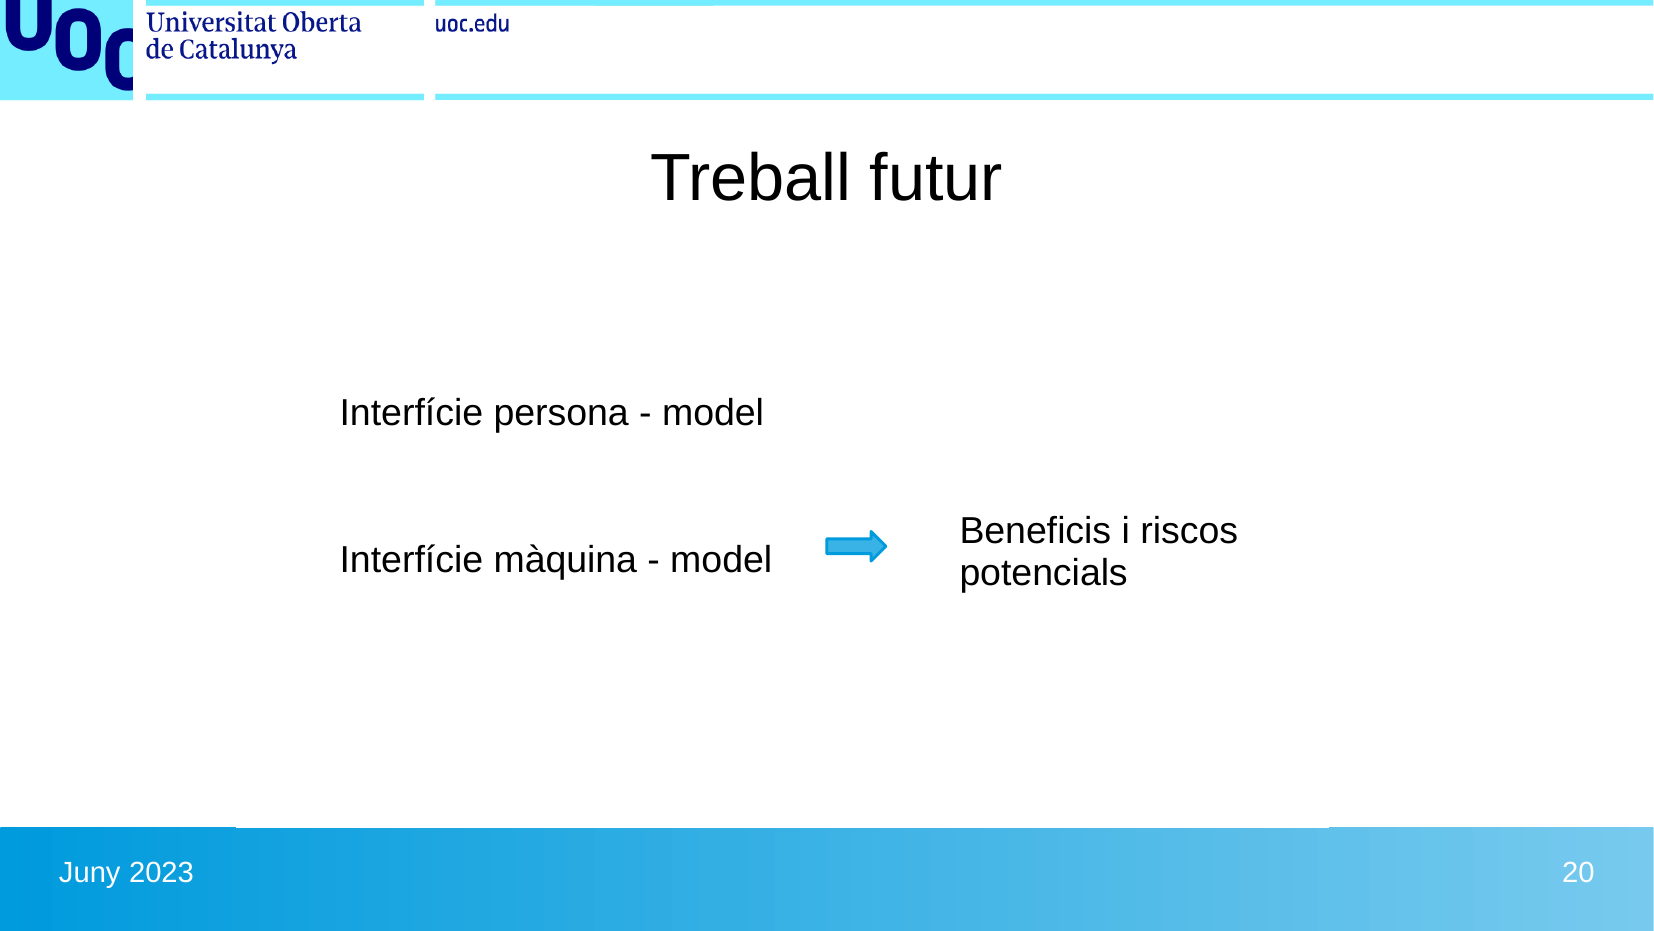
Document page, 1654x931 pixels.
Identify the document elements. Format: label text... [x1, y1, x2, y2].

text_box [826, 531, 886, 562]
text_box Beneficis i riscos potencials [944, 501, 1388, 643]
text_box Interfície màquina - model [324, 531, 886, 589]
subtitle Treball futur [354, 88, 1300, 266]
picture [0, 0, 1654, 828]
text_box Interfície persona - model [324, 383, 886, 441]
